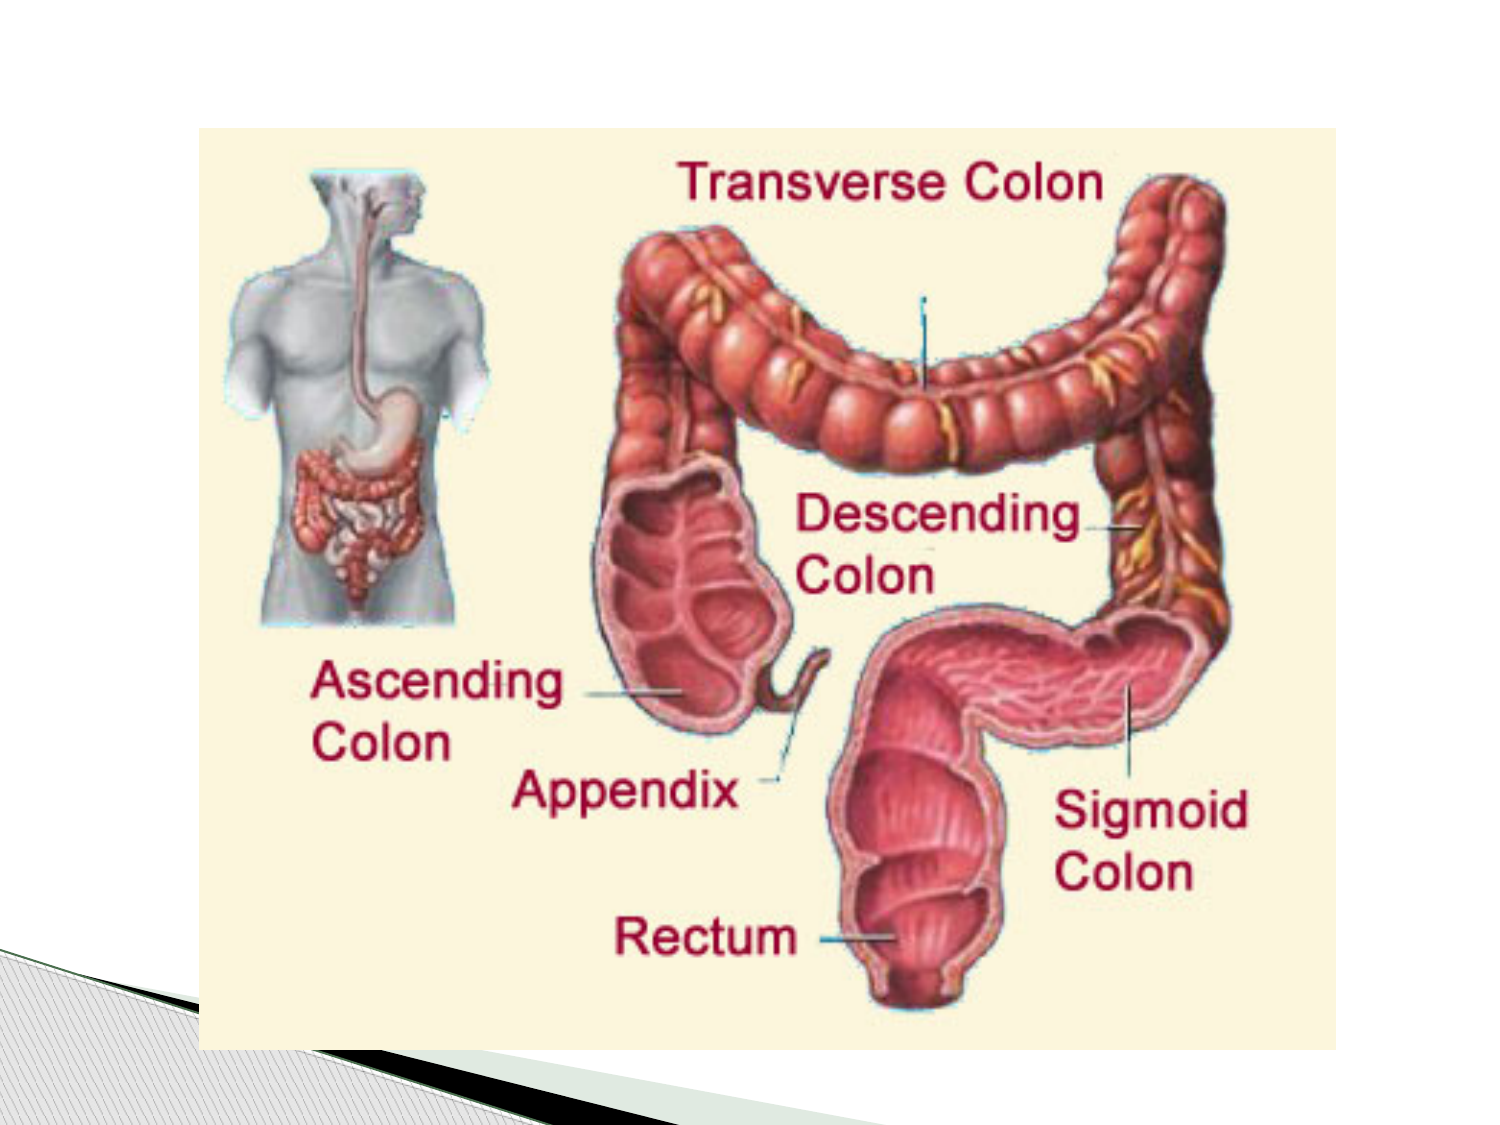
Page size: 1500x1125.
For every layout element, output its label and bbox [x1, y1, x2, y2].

picture [199, 128, 1336, 1050]
